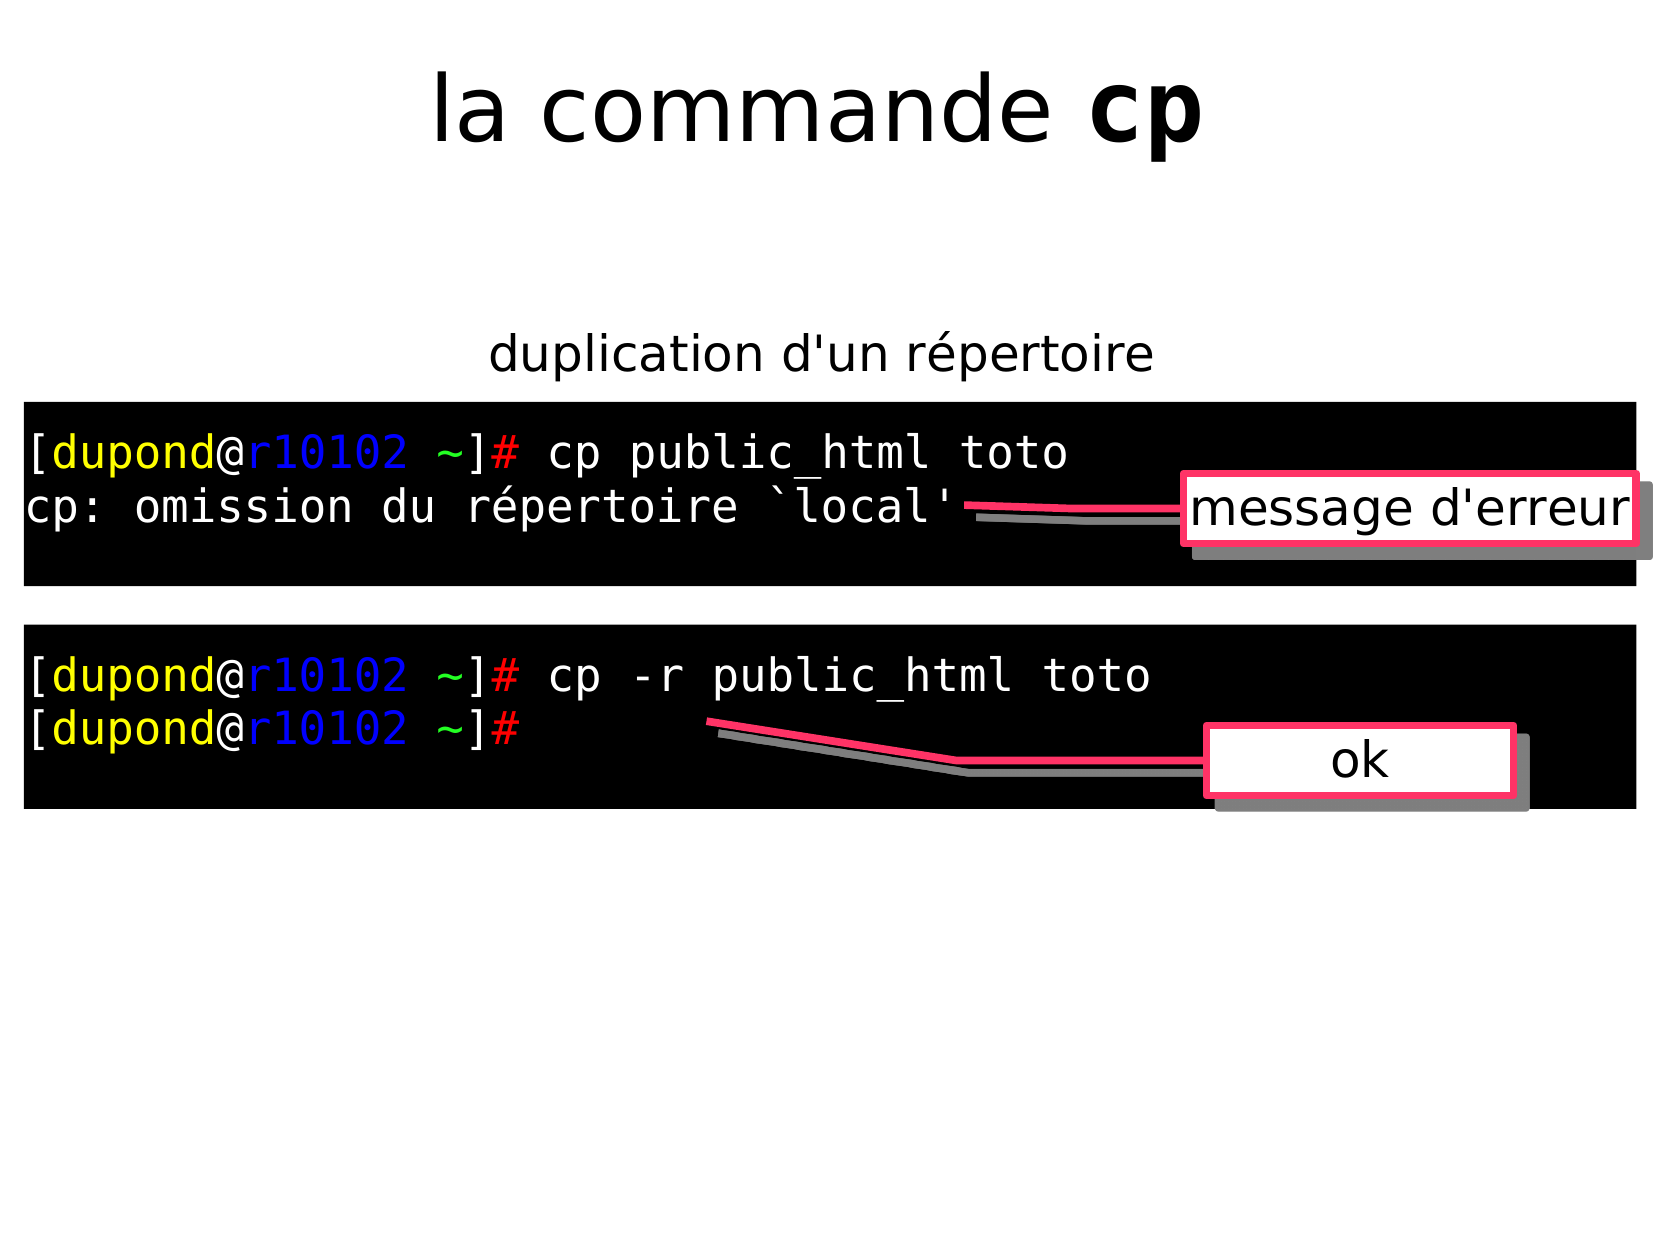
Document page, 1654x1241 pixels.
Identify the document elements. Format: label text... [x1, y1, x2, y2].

text_box duplication d'un répertoire [74, 324, 1570, 442]
title la commande cp [126, 40, 1508, 173]
text_box ok [1206, 725, 1514, 796]
text_box message d'erreur [1183, 473, 1637, 544]
text_box [dupond@r10102 ~]# cp -r public_html toto [dupond@r10102 ~]# [23, 624, 1637, 809]
text_box [dupond@r10102 ~]# cp public_html toto cp: omission du répertoire `local' [23, 401, 1637, 587]
